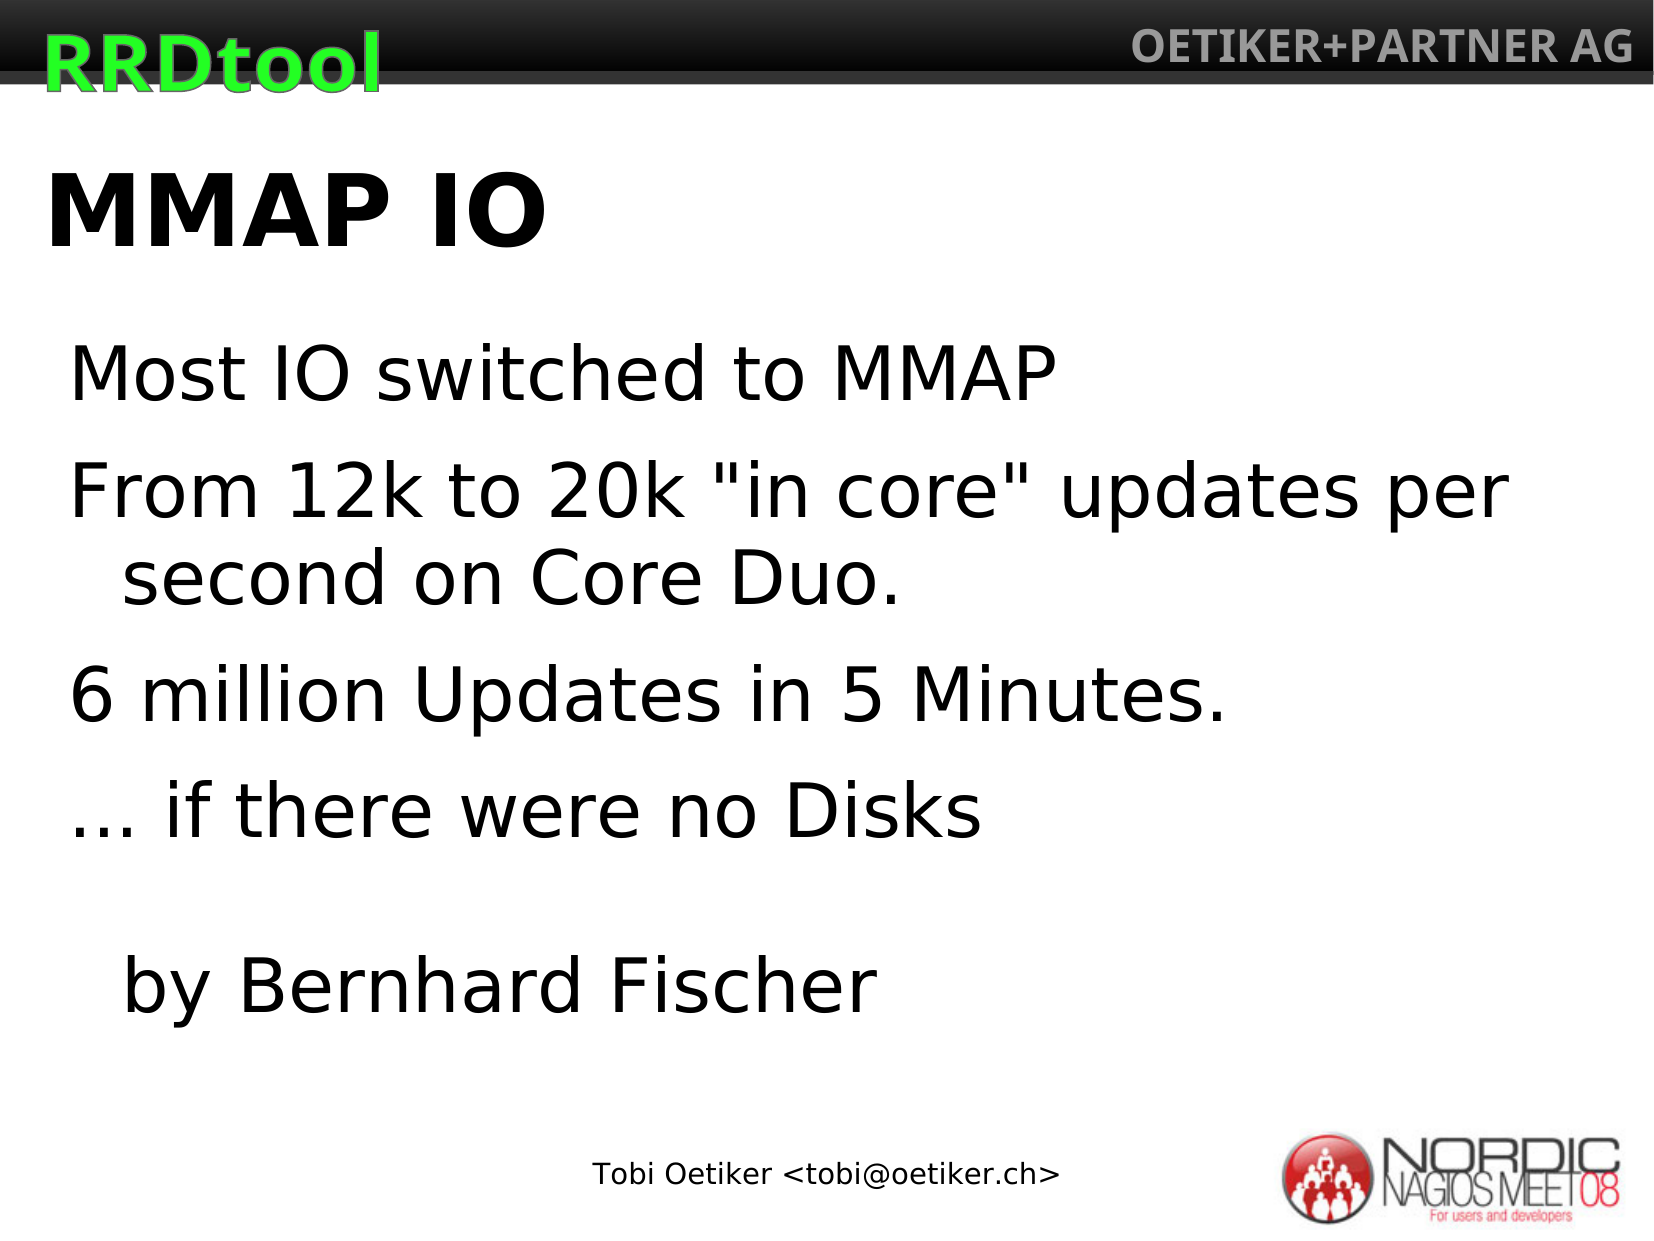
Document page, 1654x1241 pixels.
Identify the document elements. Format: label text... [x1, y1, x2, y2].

title MMAP IO [43, 137, 1582, 287]
picture [1262, 1116, 1654, 1241]
list Most IO switched to MMAP From 12k to 20k "in core" updates per second on Core Duo. 6 million Updates in 5 Minutes. ... if there were no Disks by Bernhard Fischer [50, 330, 1571, 1100]
